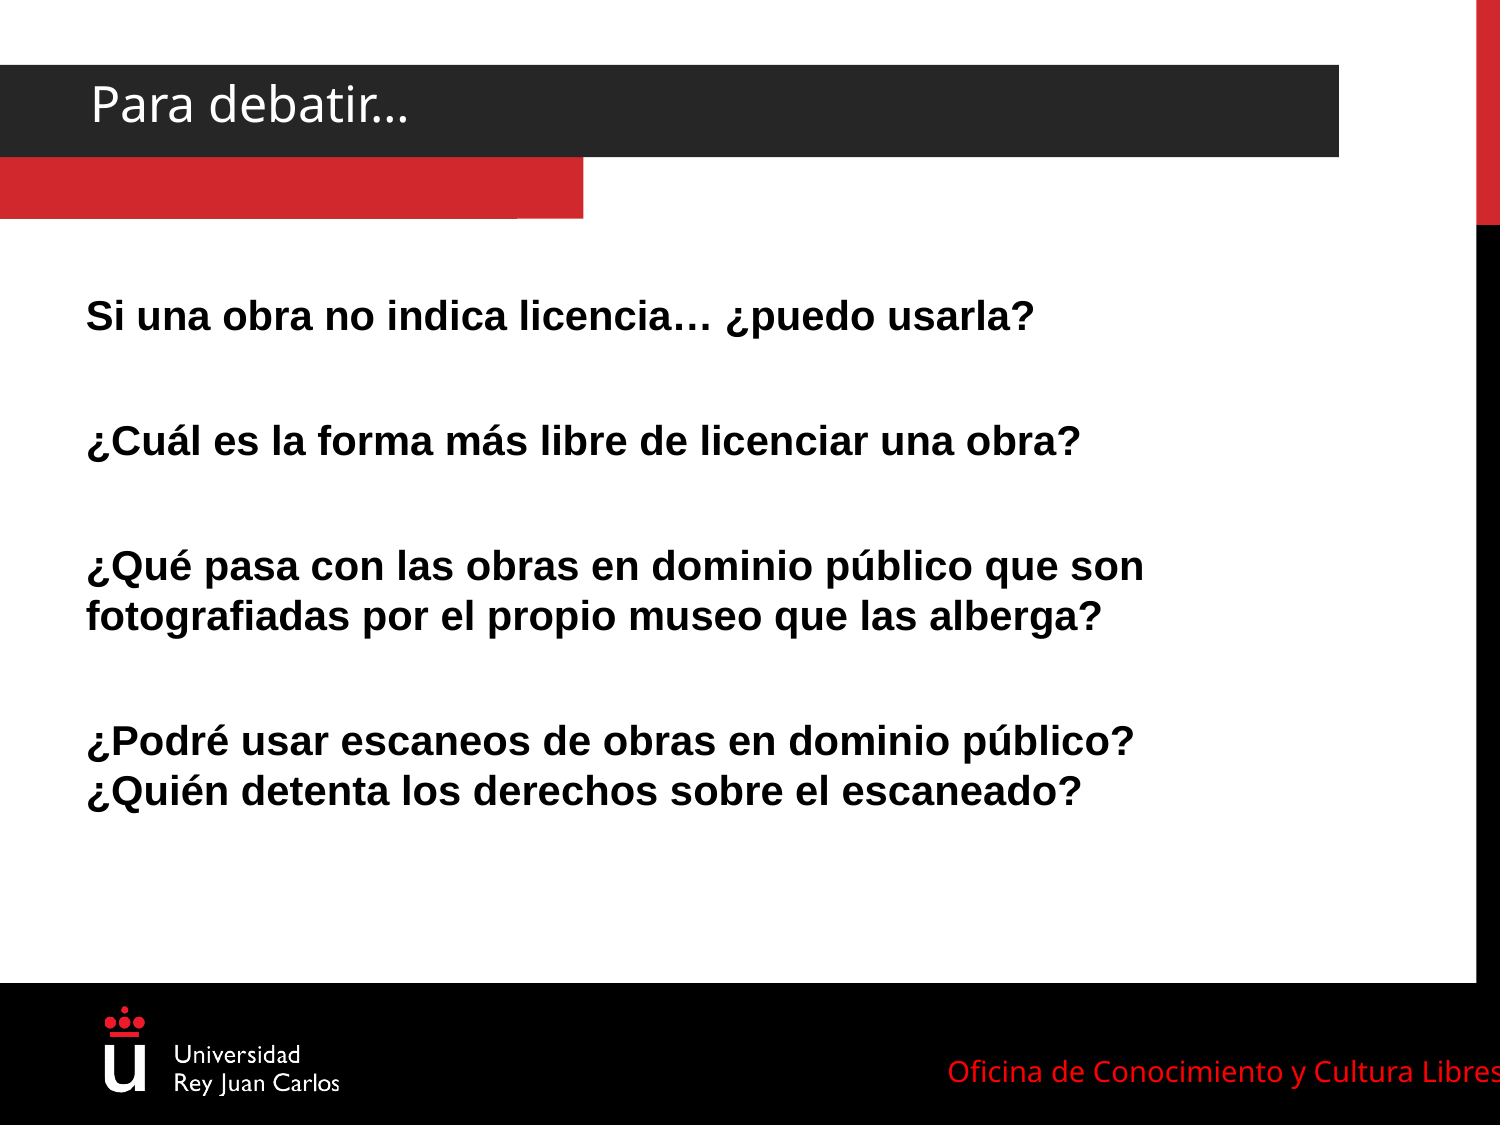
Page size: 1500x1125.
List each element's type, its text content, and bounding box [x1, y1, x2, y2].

text_box [0, 158, 584, 219]
text_box [0, 984, 1500, 1125]
text_box Para debatir… [0, 64, 1339, 158]
picture [104, 1006, 339, 1096]
text_box Si una obra no indica licencia… ¿puedo usarla? ¿Cuál es la forma más libre de licenciar una obra? ¿Qué pasa con las obras en dominio público que son fotografiadas por el propio museo que las alberga? ¿Podré usar escaneos de obras en dominio público? ¿Quién detenta los derechos sobre el escaneado? [70, 281, 1272, 869]
text_box Oficina de Conocimiento y Cultura Libres [932, 1046, 1500, 1097]
text_box [73, 261, 1374, 890]
